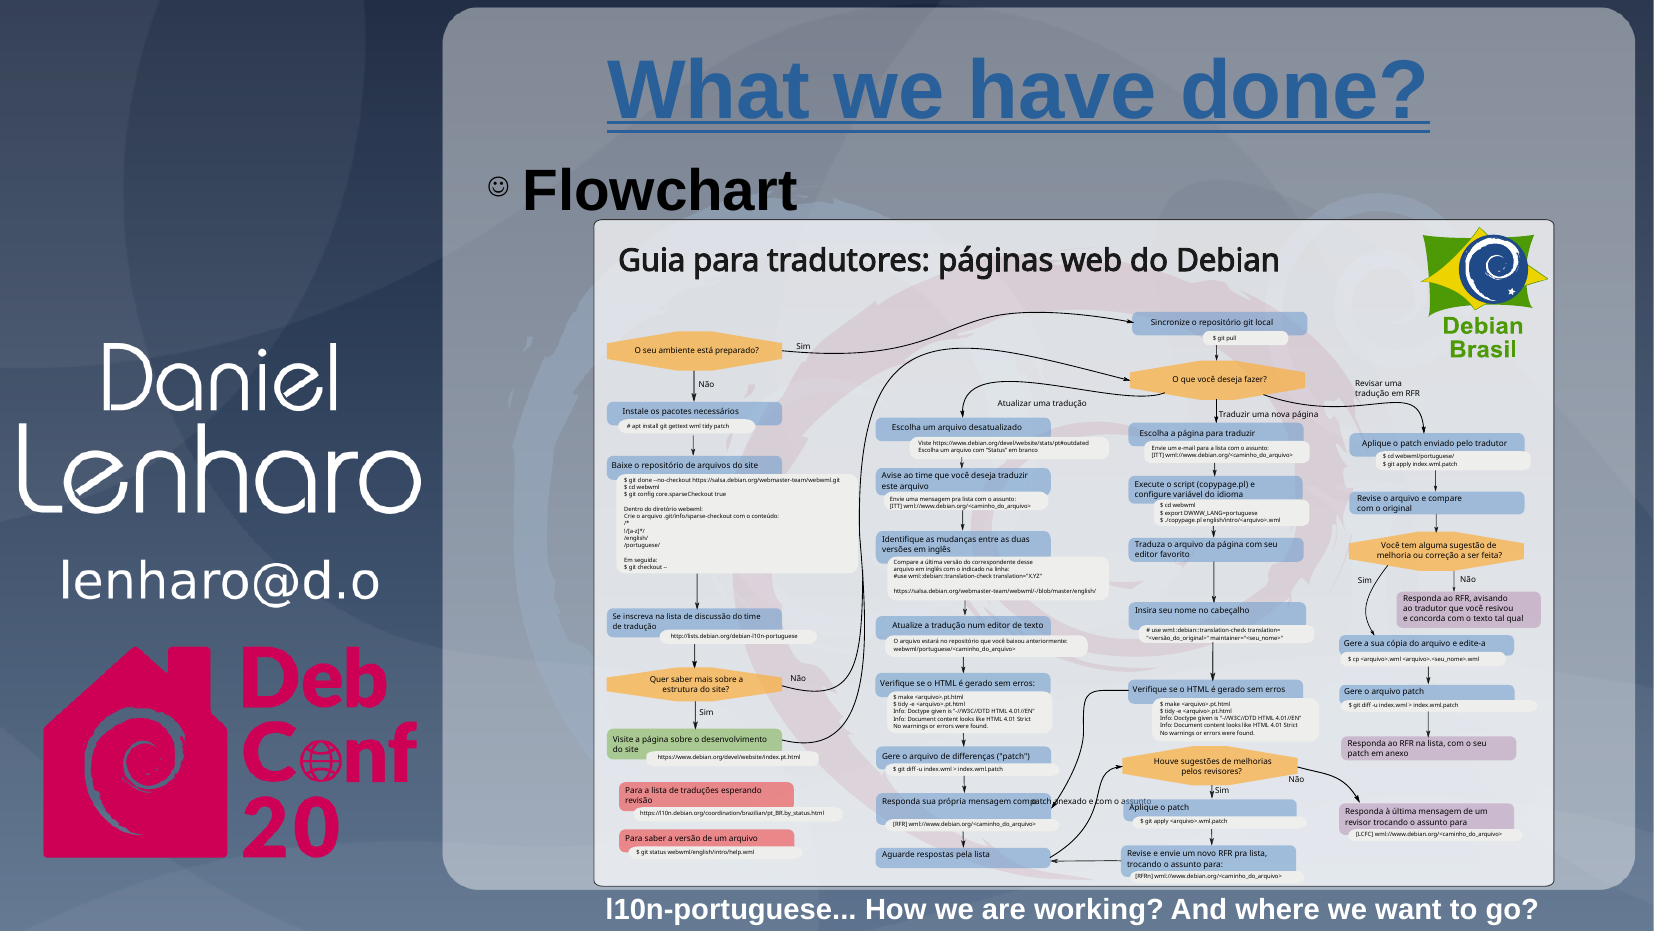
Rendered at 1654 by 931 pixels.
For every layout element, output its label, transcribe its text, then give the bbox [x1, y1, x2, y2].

picture [0, 0, 1654, 931]
title What we have done? [501, 11, 1536, 150]
text_box Flowchart [472, 150, 1565, 621]
text_box l10n-portuguese... How we are working? And where we want to go? [590, 885, 1654, 931]
